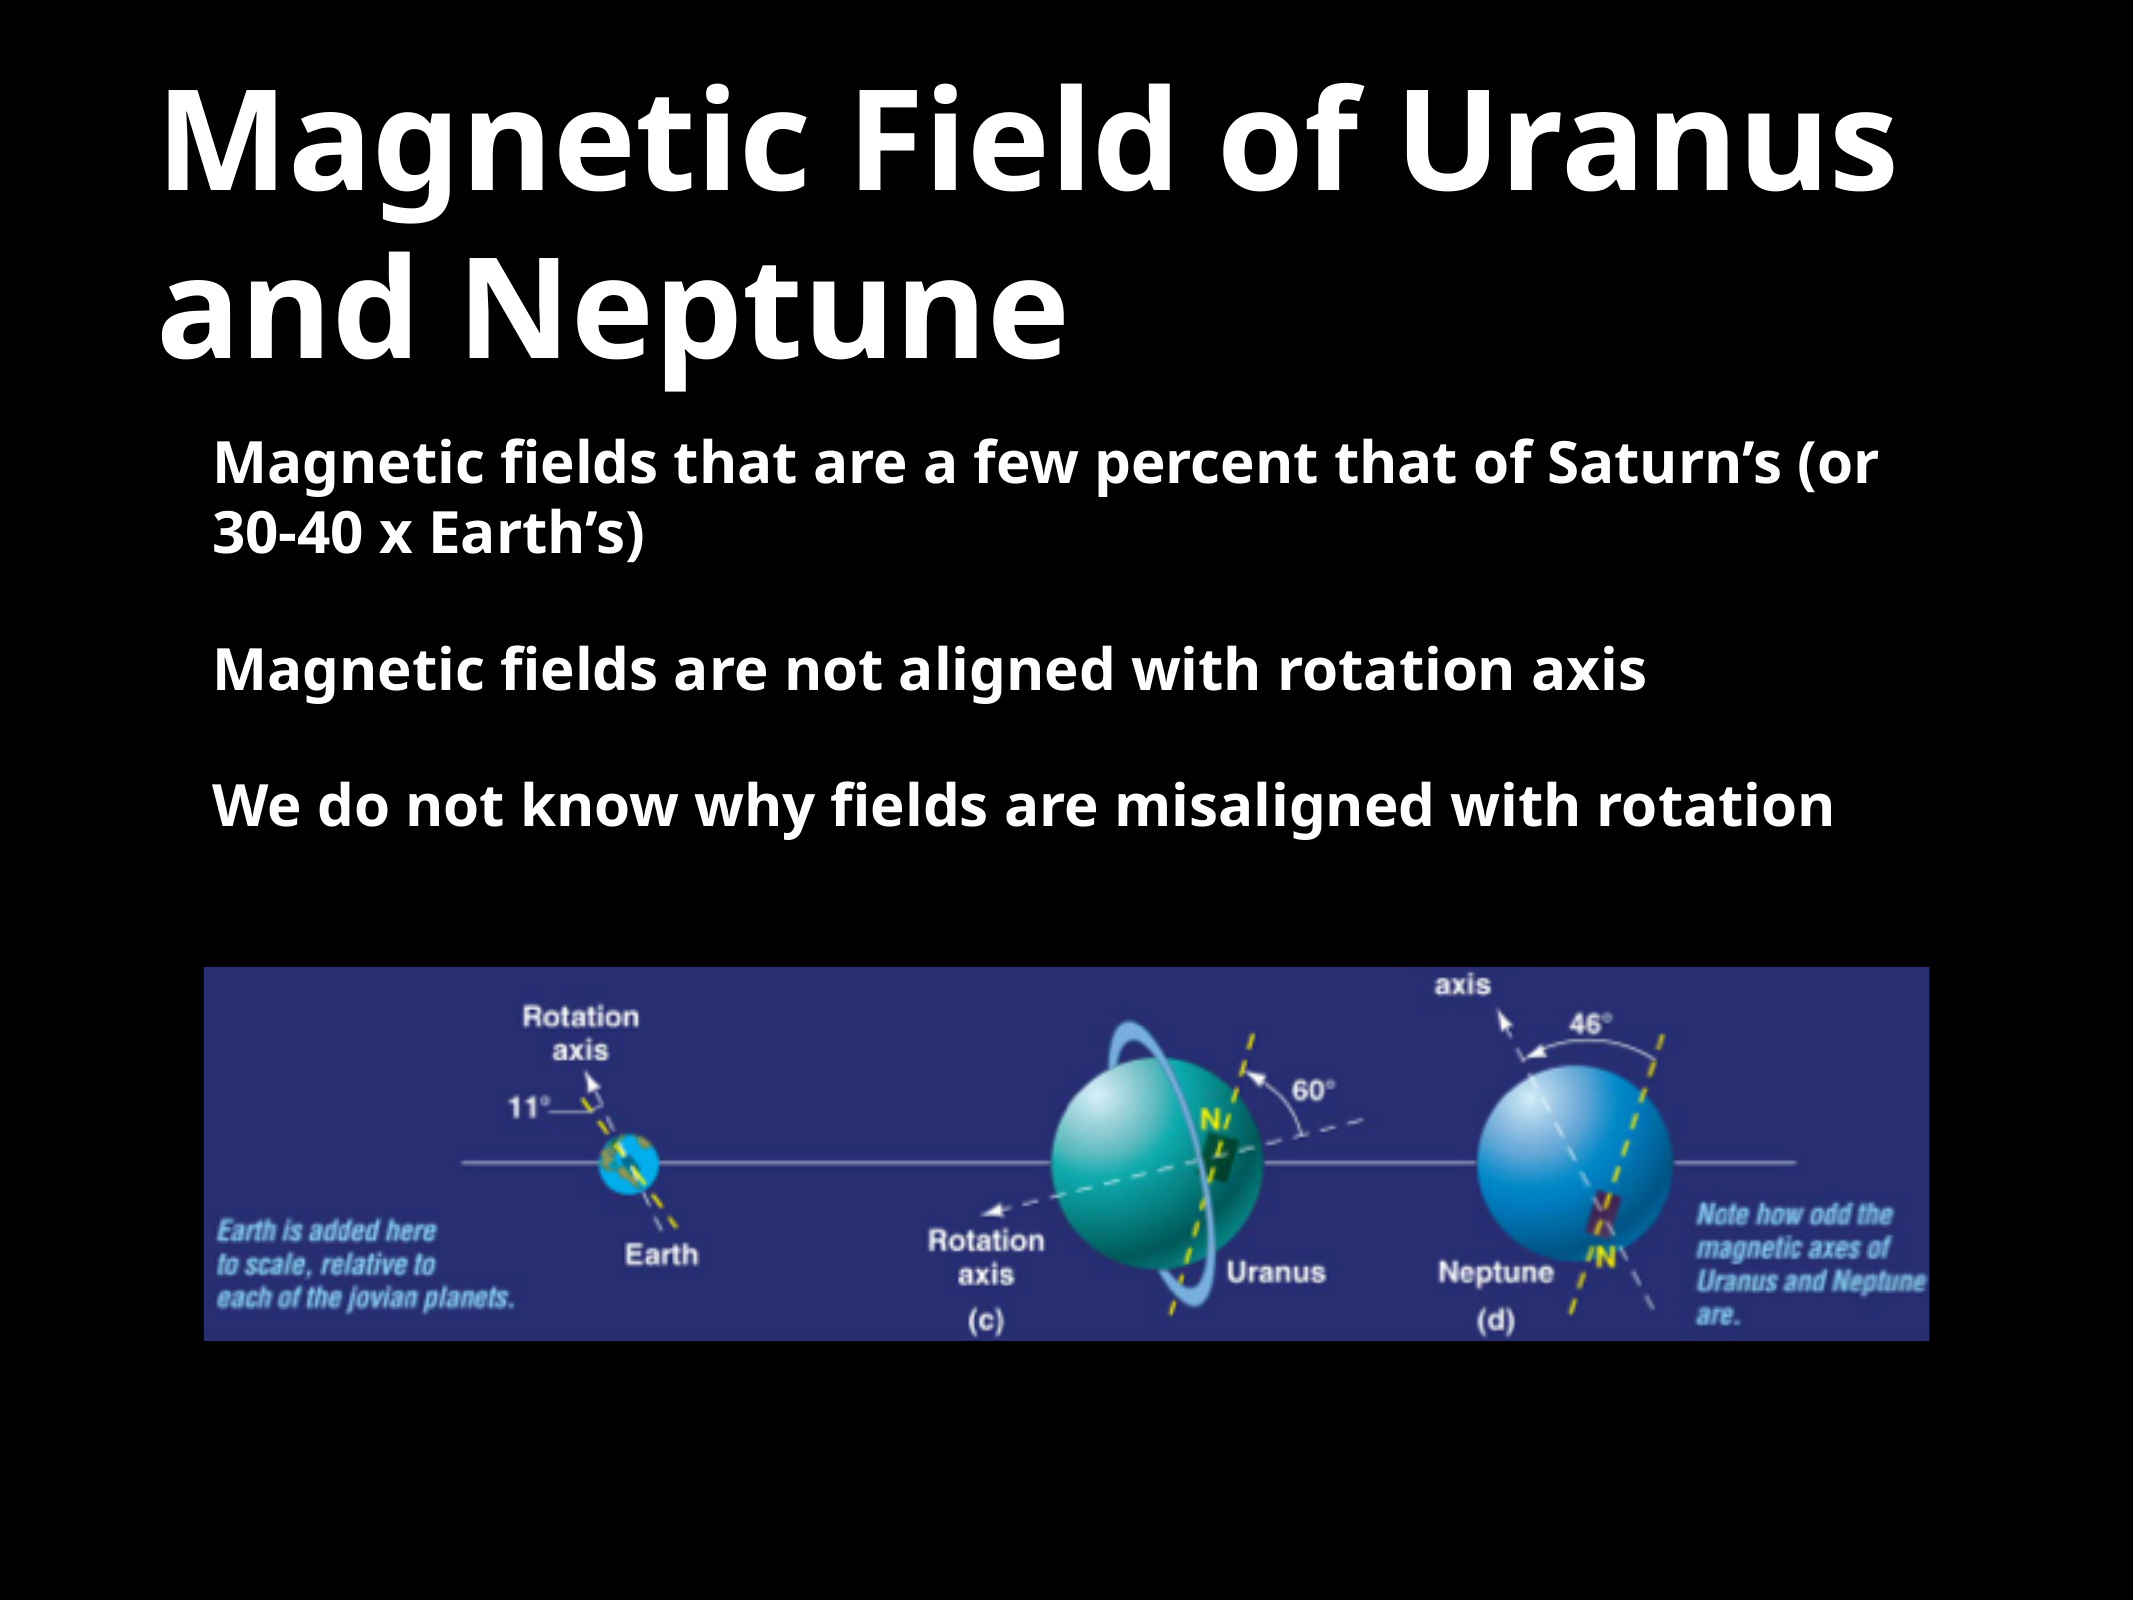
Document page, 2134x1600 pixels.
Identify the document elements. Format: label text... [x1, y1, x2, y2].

title Magnetic Field of Uranus and Neptune [156, 41, 1978, 396]
picture [203, 967, 1930, 1341]
list Magnetic fields that are a few percent that of Saturn’s (or 30-40 x Earth’s) Magnetic fields are not aligned with rotation axis We do not know why fields are misaligned with rotation [156, 425, 1882, 1457]
